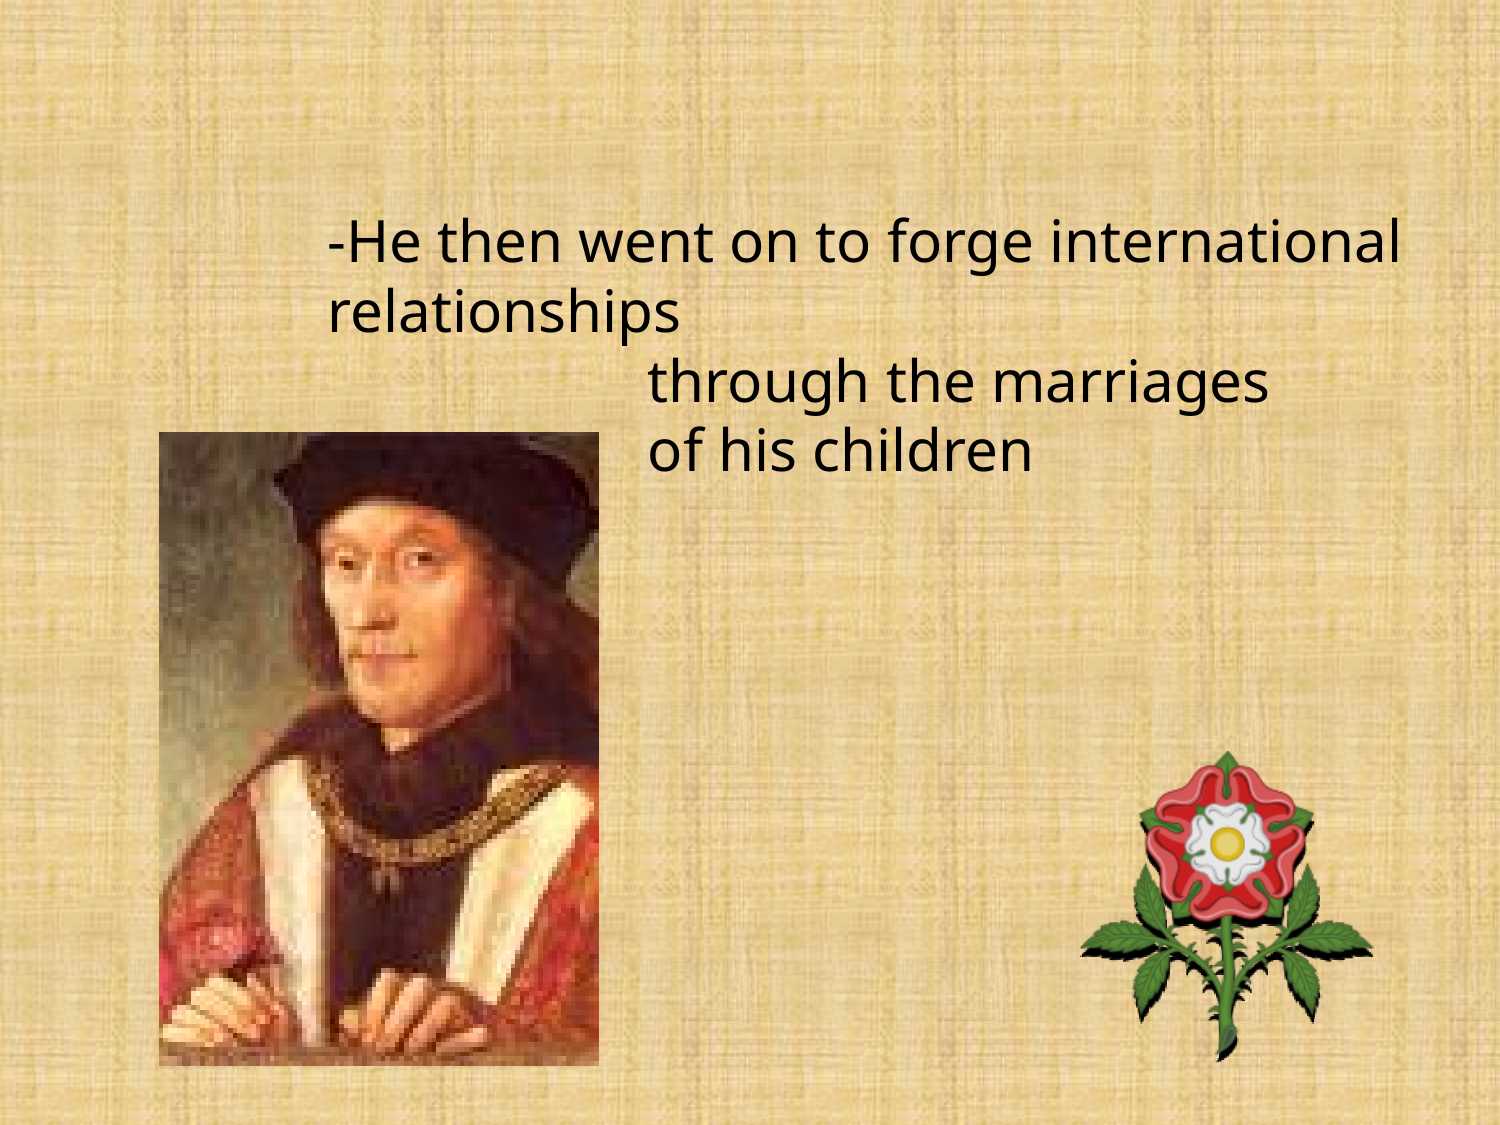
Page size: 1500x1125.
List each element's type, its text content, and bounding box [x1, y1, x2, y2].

text_box -He then went on to forge international relationships through the marriages of his children [312, 196, 1471, 492]
picture [0, 0, 1500, 1125]
